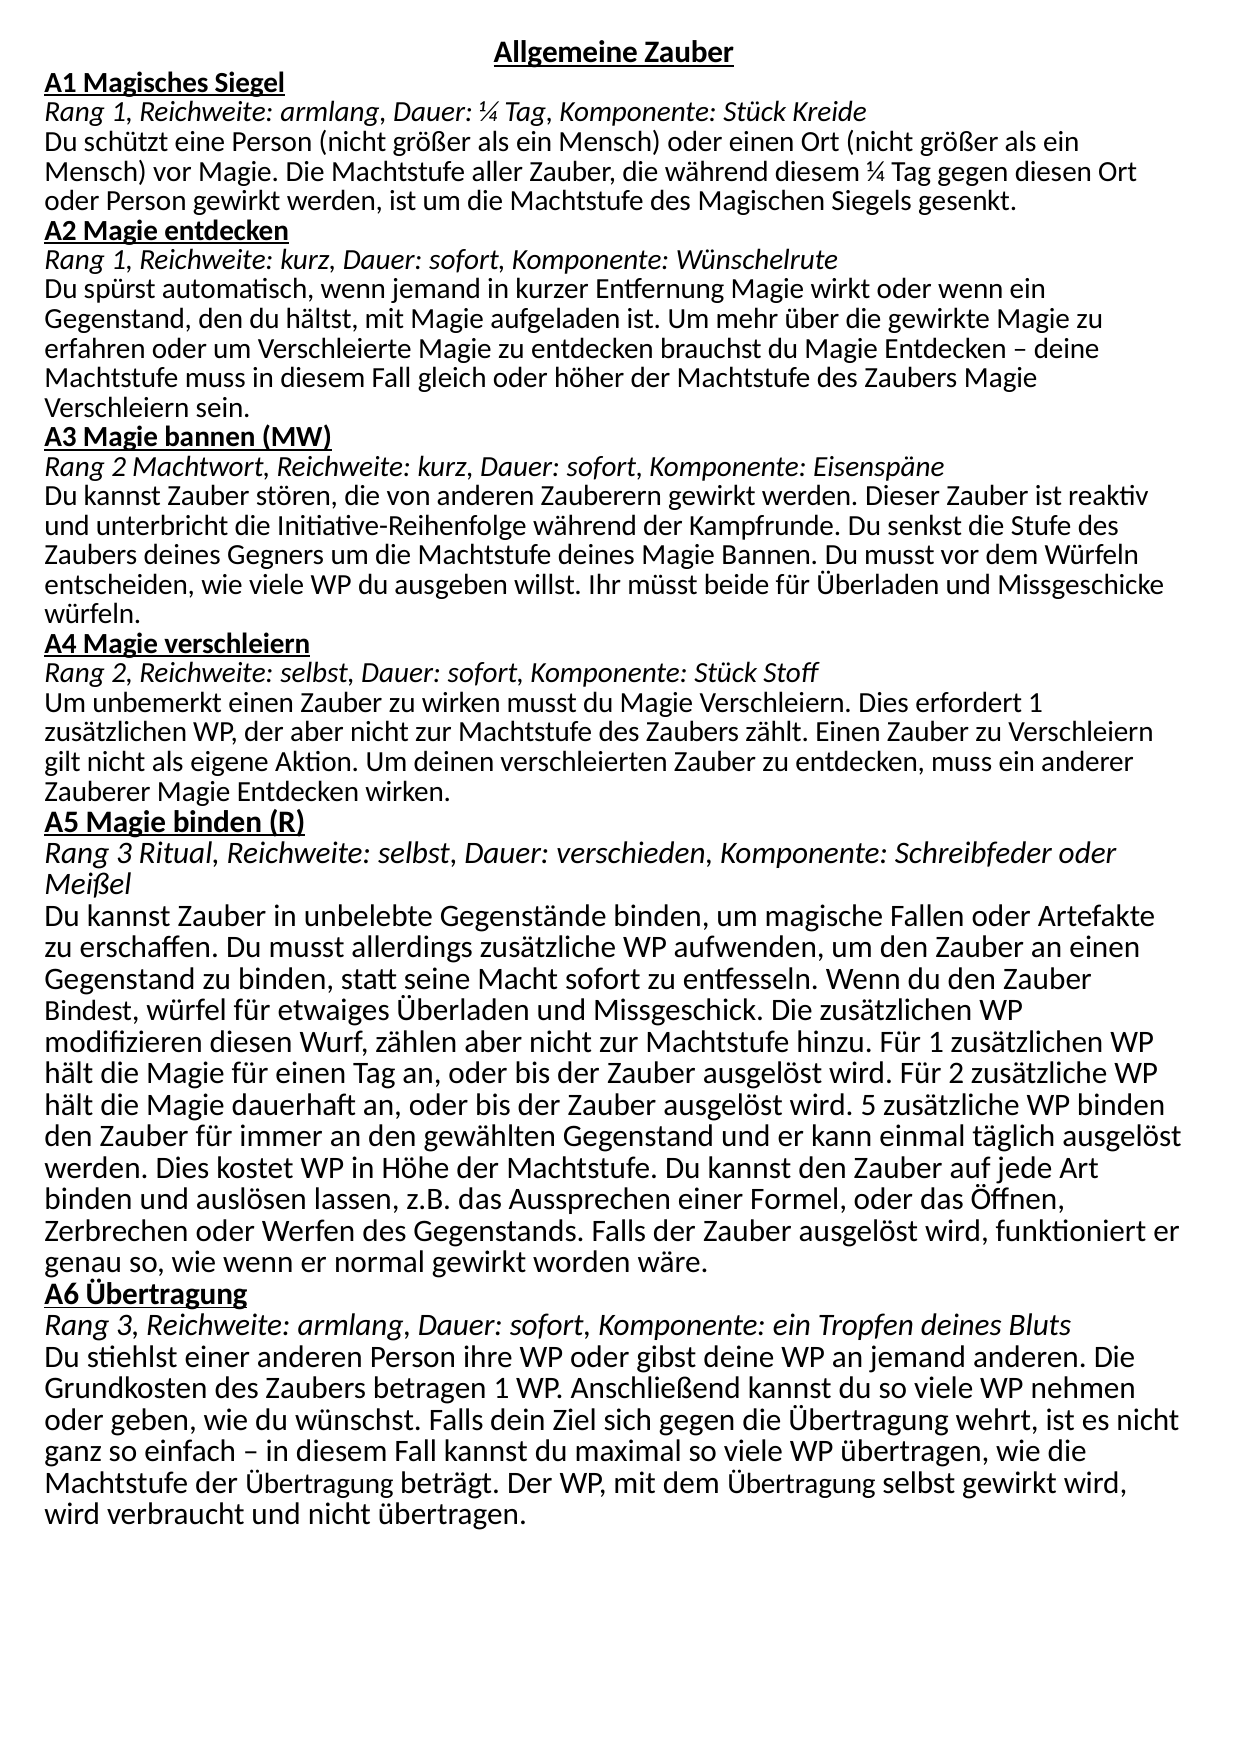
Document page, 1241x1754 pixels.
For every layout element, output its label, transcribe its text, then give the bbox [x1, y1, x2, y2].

text_box Allgemeine Zauber A1 Magisches Siegel Rang 1, Reichweite: armlang, Dauer: ¼ Tag, Komponente: Stück Kreide Du schützt eine Person (nicht größer als ein Mensch) oder einen Ort (nicht größer als ein Mensch) vor Magie. Die Machtstufe aller Zauber, die während diesem ¼ Tag gegen diesen Ort oder Person gewirkt werden, ist um die Machtstufe des Magischen Siegels gesenkt. A2 Magie entdecken Rang 1, Reichweite: kurz, Dauer: sofort, Komponente: Wünschelrute Du spürst automatisch, wenn jemand in kurzer Entfernung Magie wirkt oder wenn ein Gegenstand, den du hältst, mit Magie aufgeladen ist. Um mehr über die gewirkte Magie zu erfahren oder um Verschleierte Magie zu entdecken brauchst du Magie Entdecken – deine Machtstufe muss in diesem Fall gleich oder höher der Machtstufe des Zaubers Magie Verschleiern sein. A3 Magie bannen (MW) Rang 2 Machtwort, Reichweite: kurz, Dauer: sofort, Komponente: Eisenspäne Du kannst Zauber stören, die von anderen Zauberern gewirkt werden. Dieser Zauber ist reaktiv und unterbricht die Initiative-Reihenfolge während der Kampfrunde. Du senkst die Stufe des Zaubers deines Gegners um die Machtstufe deines Magie Bannen. Du musst vor dem Würfeln entscheiden, wie viele WP du ausgeben willst. Ihr müsst beide für Überladen und Missgeschicke würfeln. A4 Magie verschleiern Rang 2, Reichweite: selbst, Dauer: sofort, Komponente: Stück Stoff Um unbemerkt einen Zauber zu wirken musst du Magie Verschleiern. Dies erfordert 1 zusätzlichen WP, der aber nicht zur Machtstufe des Zaubers zählt. Einen Zauber zu Verschleiern gilt nicht als eigene Aktion. Um deinen verschleierten Zauber zu entdecken, muss ein anderer Zauberer Magie Entdecken wirken. A5 Magie binden (R) Rang 3 Ritual, Reichweite: selbst, Dauer: verschieden, Komponente: Schreibfeder oder Meißel Du kannst Zauber in unbelebte Gegenstände binden, um magische Fallen oder Artefakte zu erschaffen. Du musst allerdings zusätzliche WP aufwenden, um den Zauber an einen Gegenstand zu binden, statt seine Macht sofort zu entfesseln. Wenn du den Zauber Bindest, würfel für etwaiges Überladen und Missgeschick. Die zusätzlichen WP modifizieren diesen Wurf, zählen aber nicht zur Machtstufe hinzu. Für 1 zusätzlichen WP hält die Magie für einen Tag an, oder bis der Zauber ausgelöst wird. Für 2 zusätzliche WP hält die Magie dauerhaft an, oder bis der Zauber ausgelöst wird. 5 zusätzliche WP binden den Zauber für immer an den gewählten Gegenstand und er kann einmal täglich ausgelöst werden. Dies kostet WP in Höhe der Machtstufe. Du kannst den Zauber auf jede Art binden und auslösen lassen, z.B. das Aussprechen einer Formel, oder das Öffnen, Zerbrechen oder Werfen des Gegenstands. Falls der Zauber ausgelöst wird, funktioniert er genau so, wie wenn er normal gewirkt worden wäre. A6 Übertragung Rang 3, Reichweite: armlang, Dauer: sofort, Komponente: ein Tropfen deines Bluts Du stiehlst einer anderen Person ihre WP oder gibst deine WP an jemand anderen. Die Grundkosten des Zaubers betragen 1 WP. Anschließend kannst du so viele WP nehmen oder geben, wie du wünschst. Falls dein Ziel sich gegen die Übertragung wehrt, ist es nicht ganz so einfach – in diesem Fall kannst du maximal so viele WP übertragen, wie die Machtstufe der Übertragung beträgt. Der WP, mit dem Übertragung selbst gewirkt wird, wird verbraucht und nicht übertragen. [29, 31, 1199, 1527]
